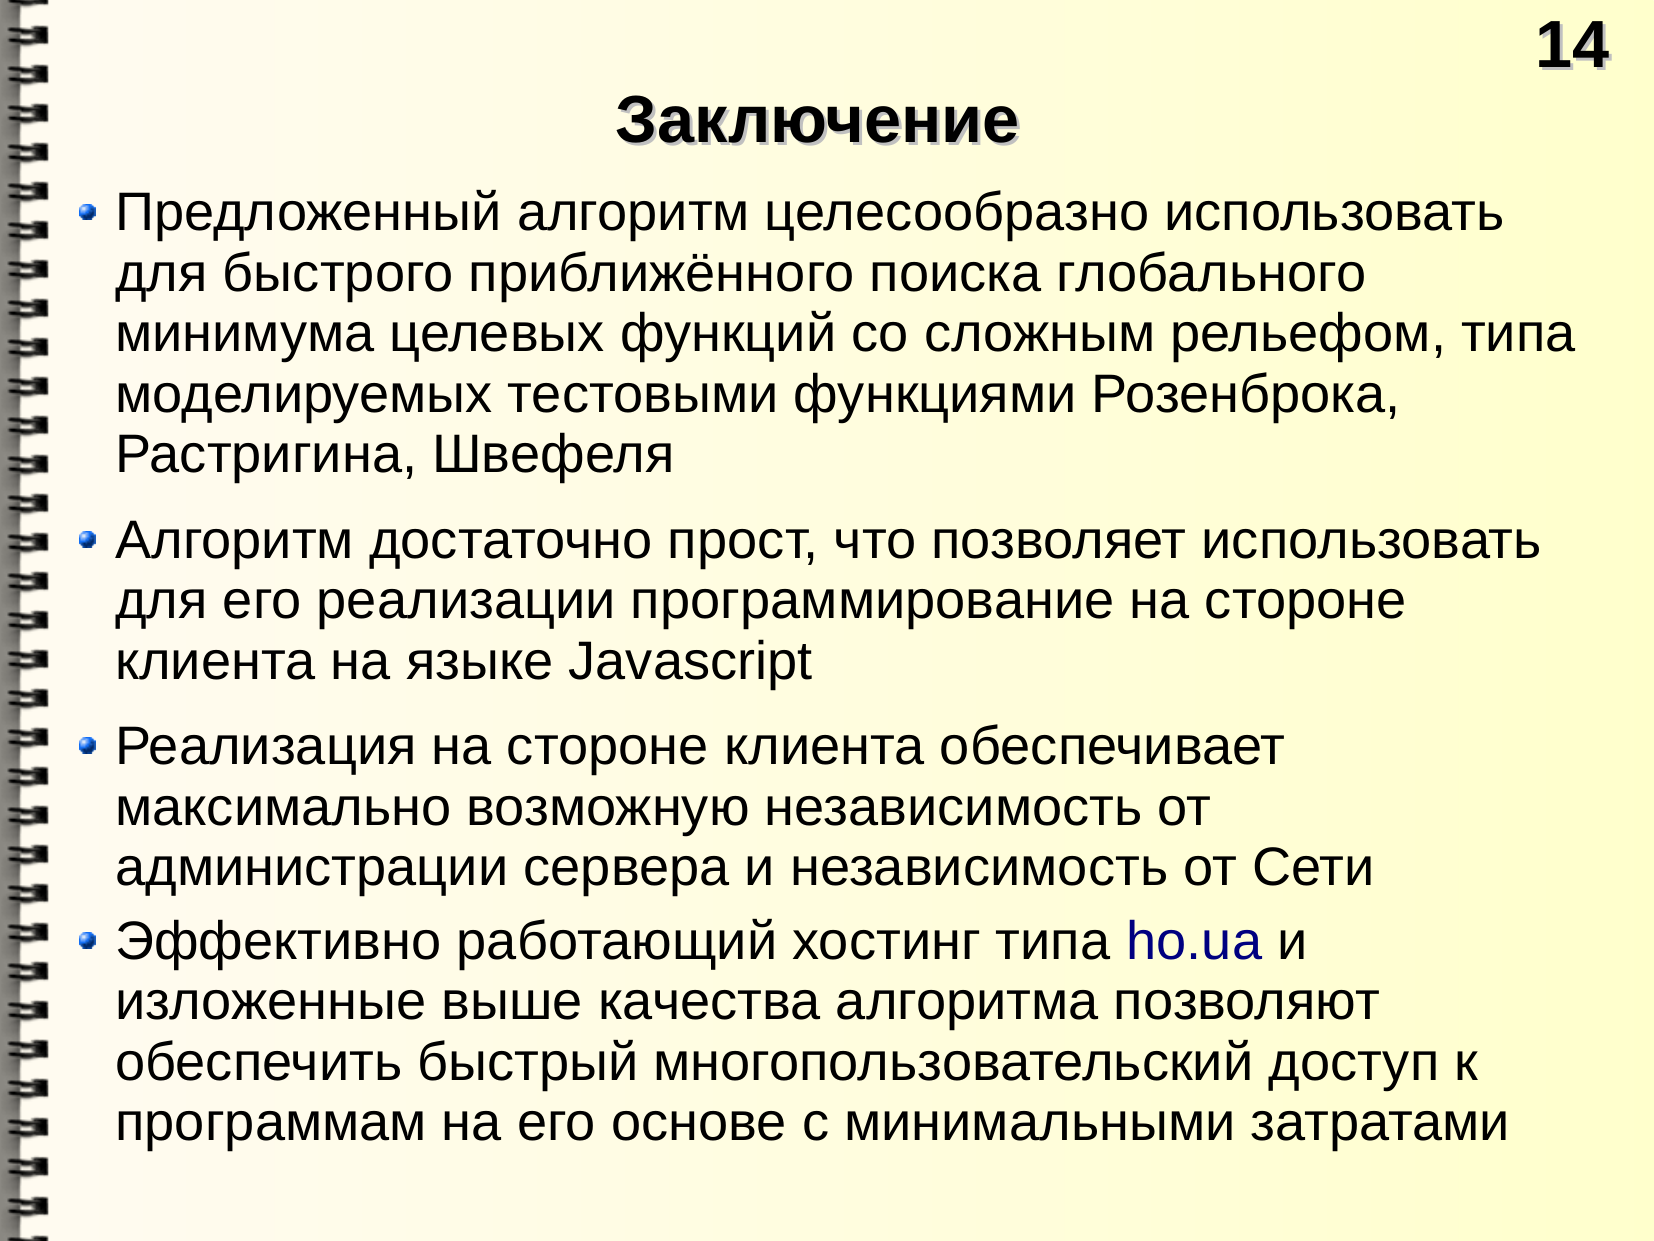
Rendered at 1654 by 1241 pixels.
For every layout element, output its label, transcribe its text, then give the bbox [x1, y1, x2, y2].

text_box <номер> Заключение Предложенный алгоритм целесообразно использовать для быстрого приближённого поиска глобального минимума целевых функций со сложным рельефом, типа моделируемых тестовыми функциями Розенброка, Растригина, Швефеля Алгоритм достаточно прост, что позволяет использовать для его реализации программирование на стороне клиента на языке Javascript Реализация на стороне клиента обеспечивает максимально возможную независимость от администрации сервера и независимость от Сети Эффективно работающий хостинг типа ho.ua и изложенные выше качества алгоритма позволяют обеспечить быстрый многопользовательский доступ к программам на его основе с минимальными затратами [29, 0, 1625, 1208]
picture [0, 0, 1654, 1241]
